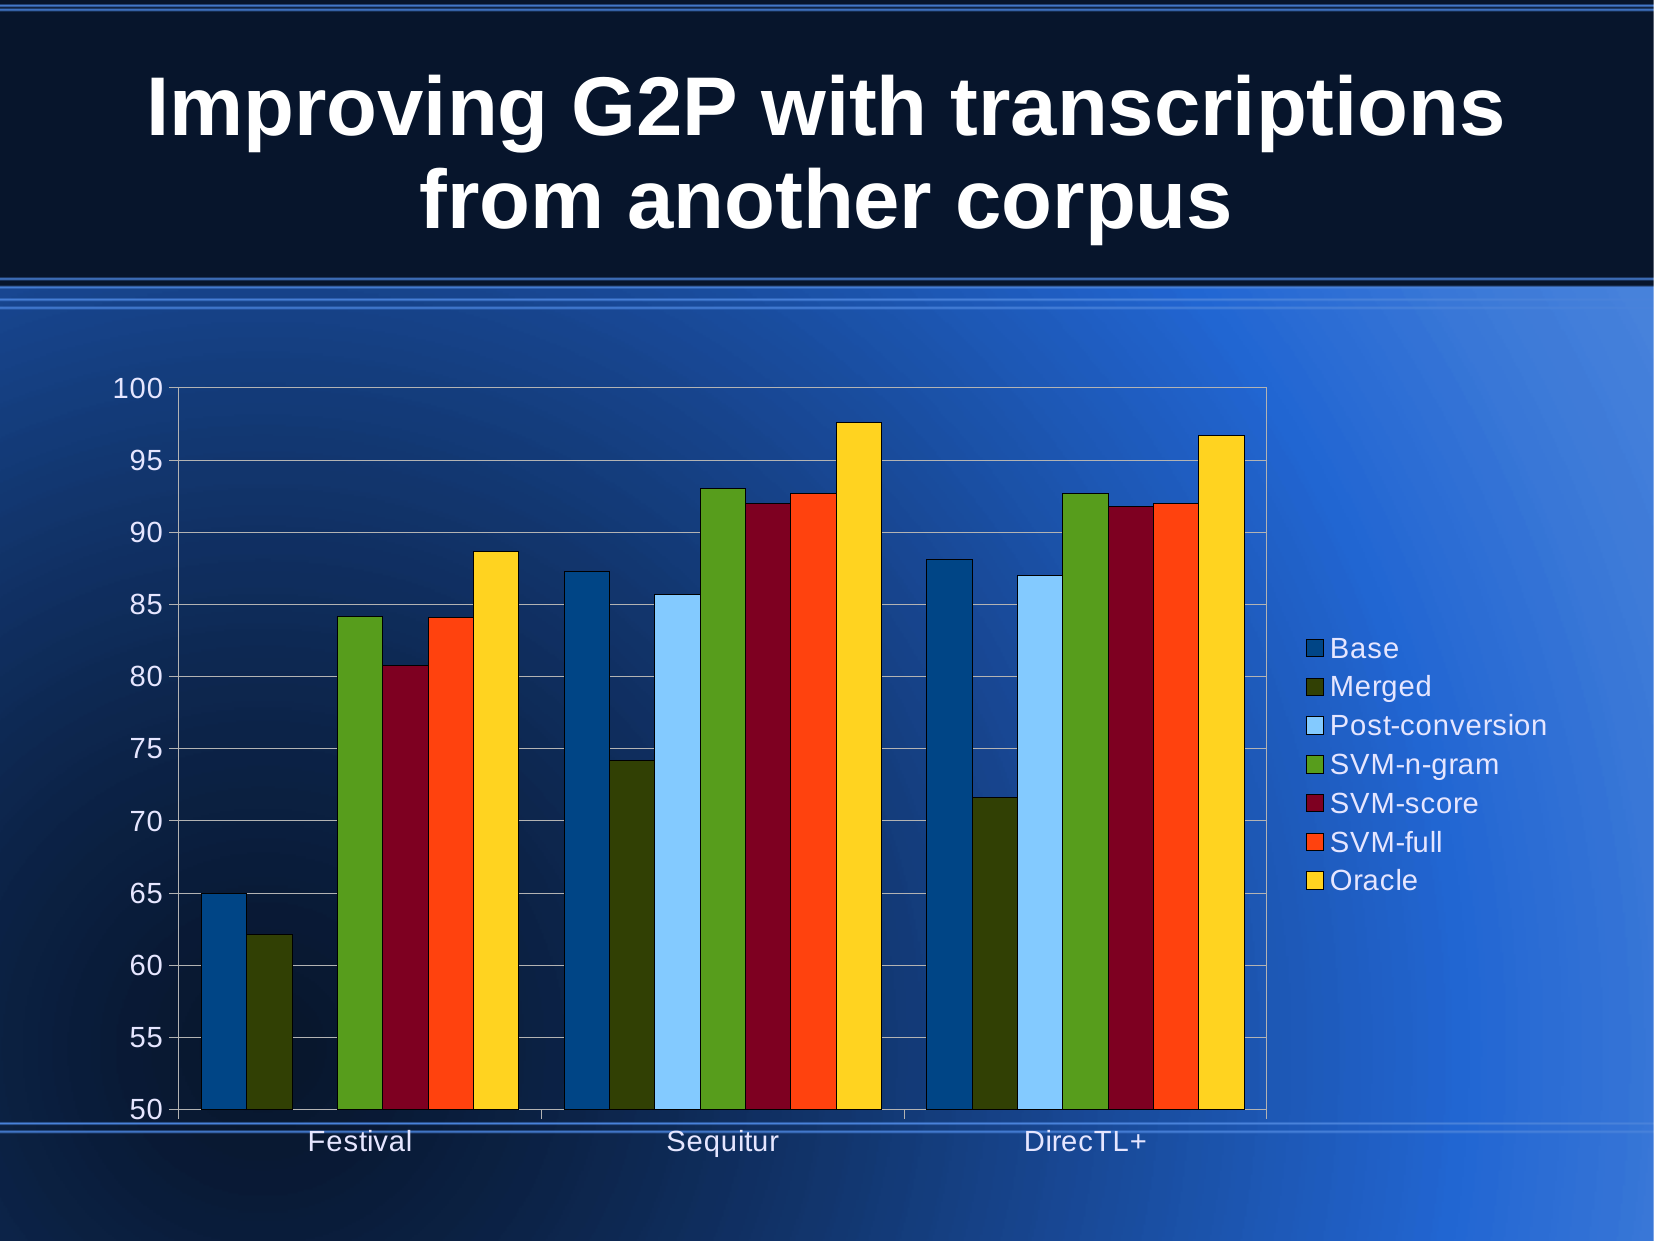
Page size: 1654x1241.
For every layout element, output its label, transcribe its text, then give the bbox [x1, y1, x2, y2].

title Improving G2P with transcriptions from another corpus [82, 49, 1571, 257]
picture [0, 0, 1654, 1241]
chart [82, 355, 1571, 1174]
